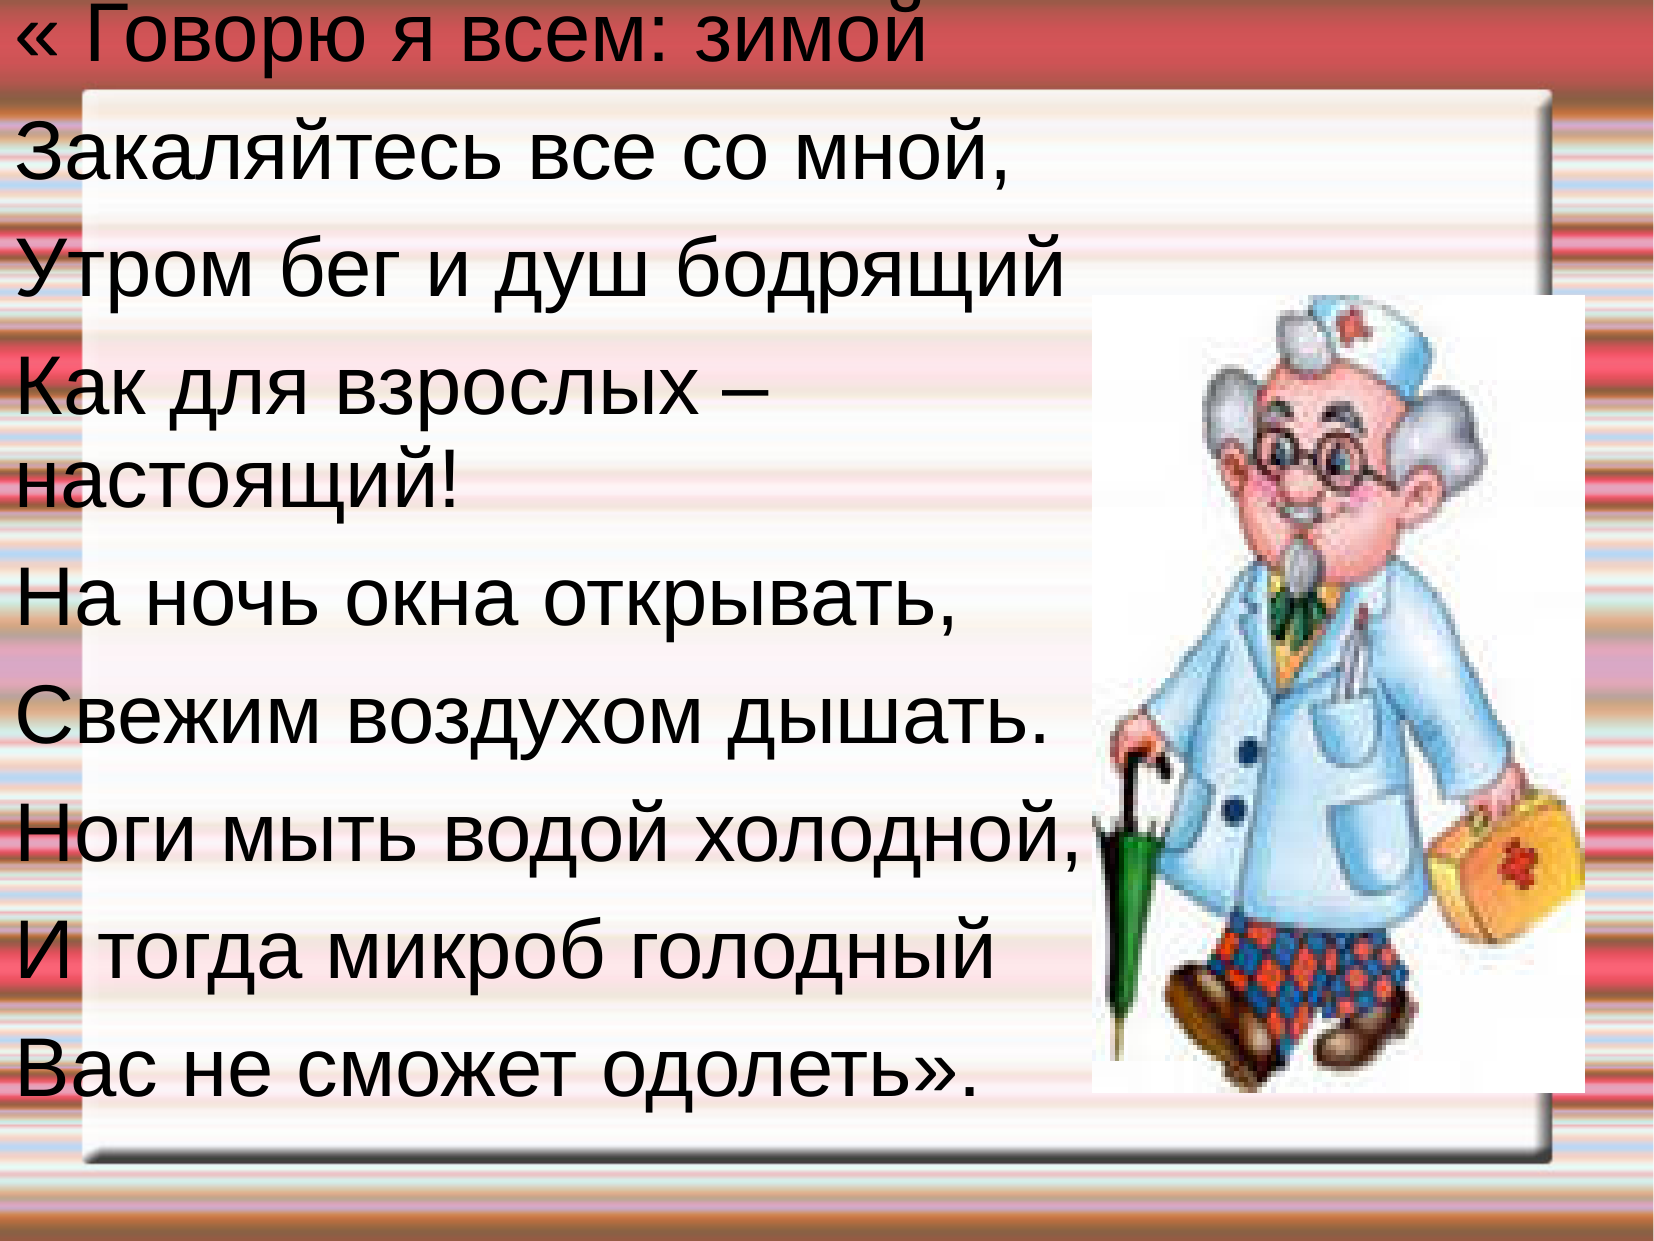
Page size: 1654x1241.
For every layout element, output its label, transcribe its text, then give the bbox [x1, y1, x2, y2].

picture [0, 0, 1654, 1241]
text_box « Говорю я всем: зимой Закаляйтесь все со мной, Утром бег и душ бодрящий Как для взрослых – настоящий! На ночь окна открывать, Свежим воздухом дышать. Ноги мыть водой холодной, И тогда микроб голодный Вас не сможет одолеть». [0, 0, 1221, 1123]
